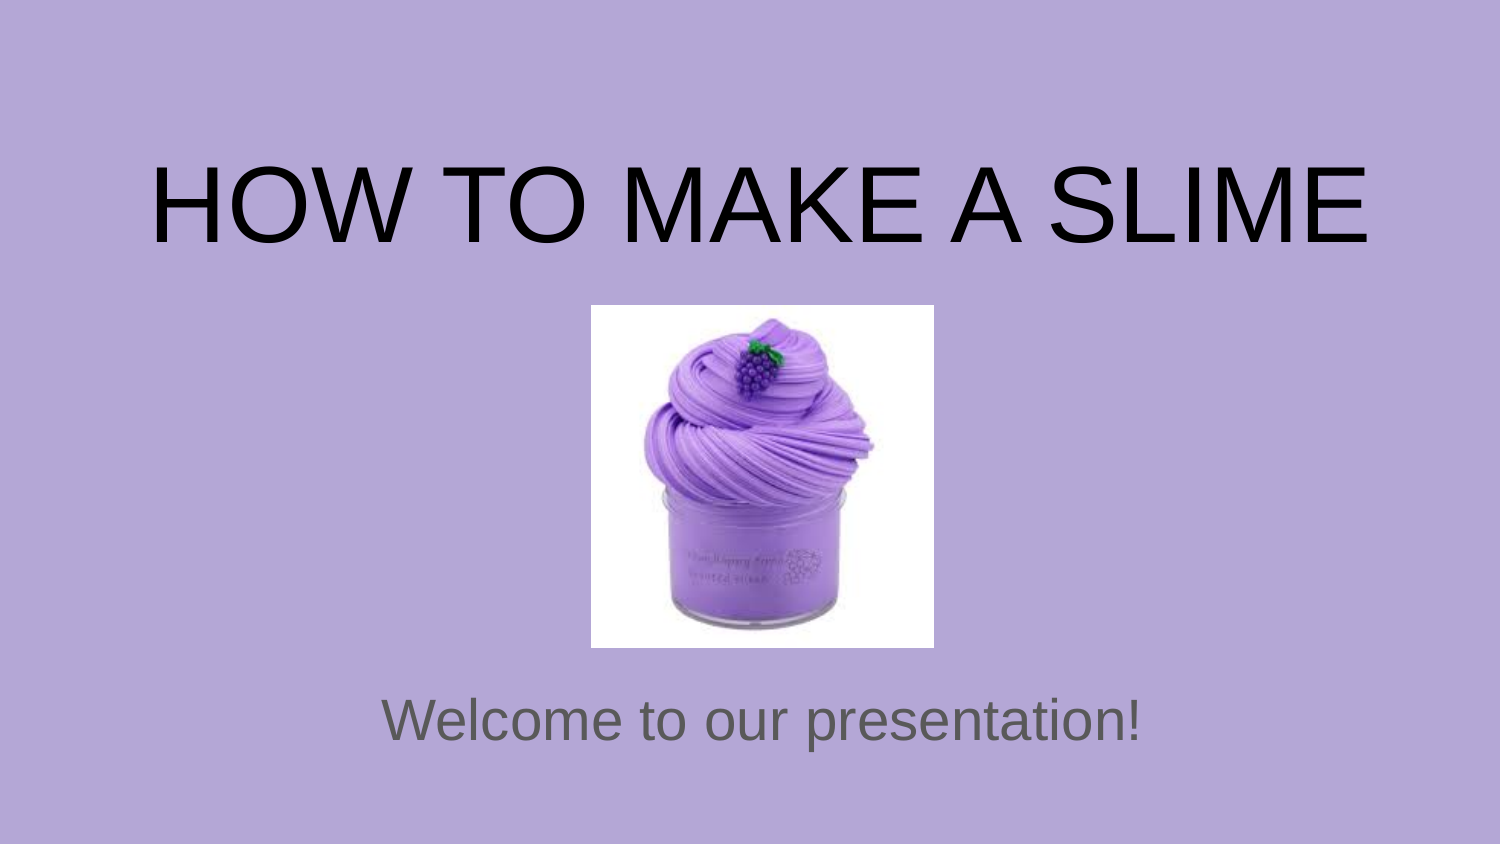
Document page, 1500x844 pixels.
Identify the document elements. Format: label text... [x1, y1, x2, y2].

picture [591, 305, 934, 648]
title HOW TO MAKE A SLIME [133, 0, 1500, 281]
subtitle Welcome to our presentation! [63, 672, 1462, 803]
